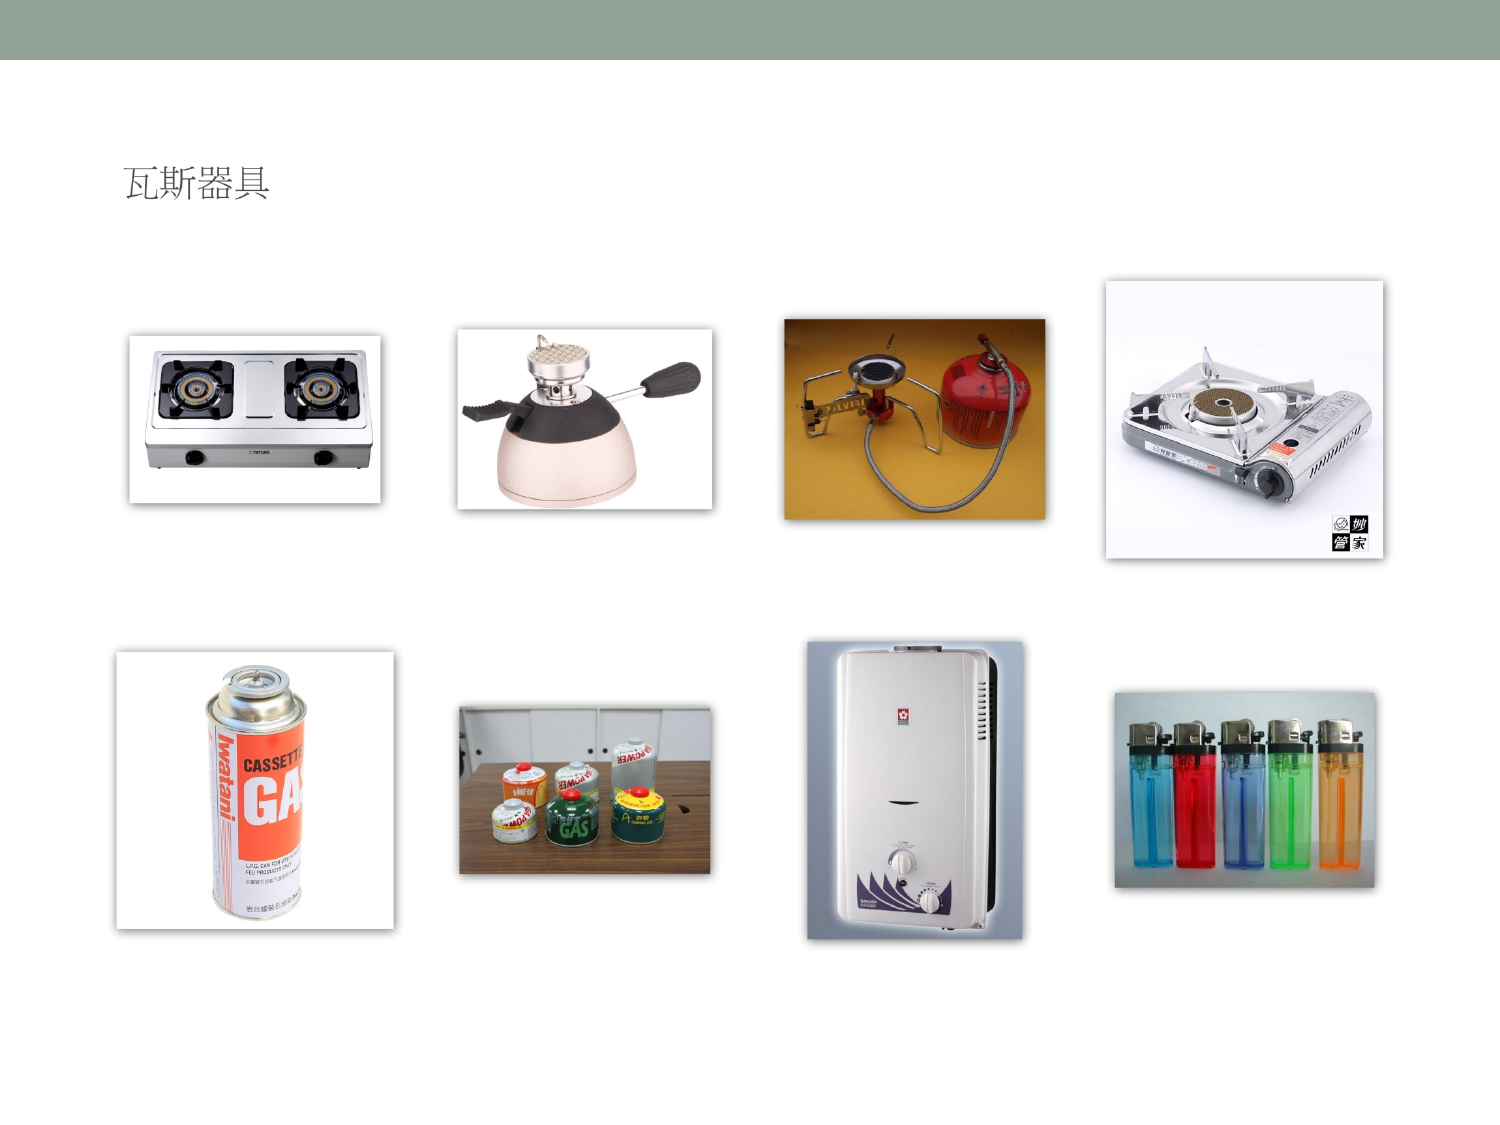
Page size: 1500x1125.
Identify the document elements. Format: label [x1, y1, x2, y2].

picture [0, 93, 1500, 1032]
